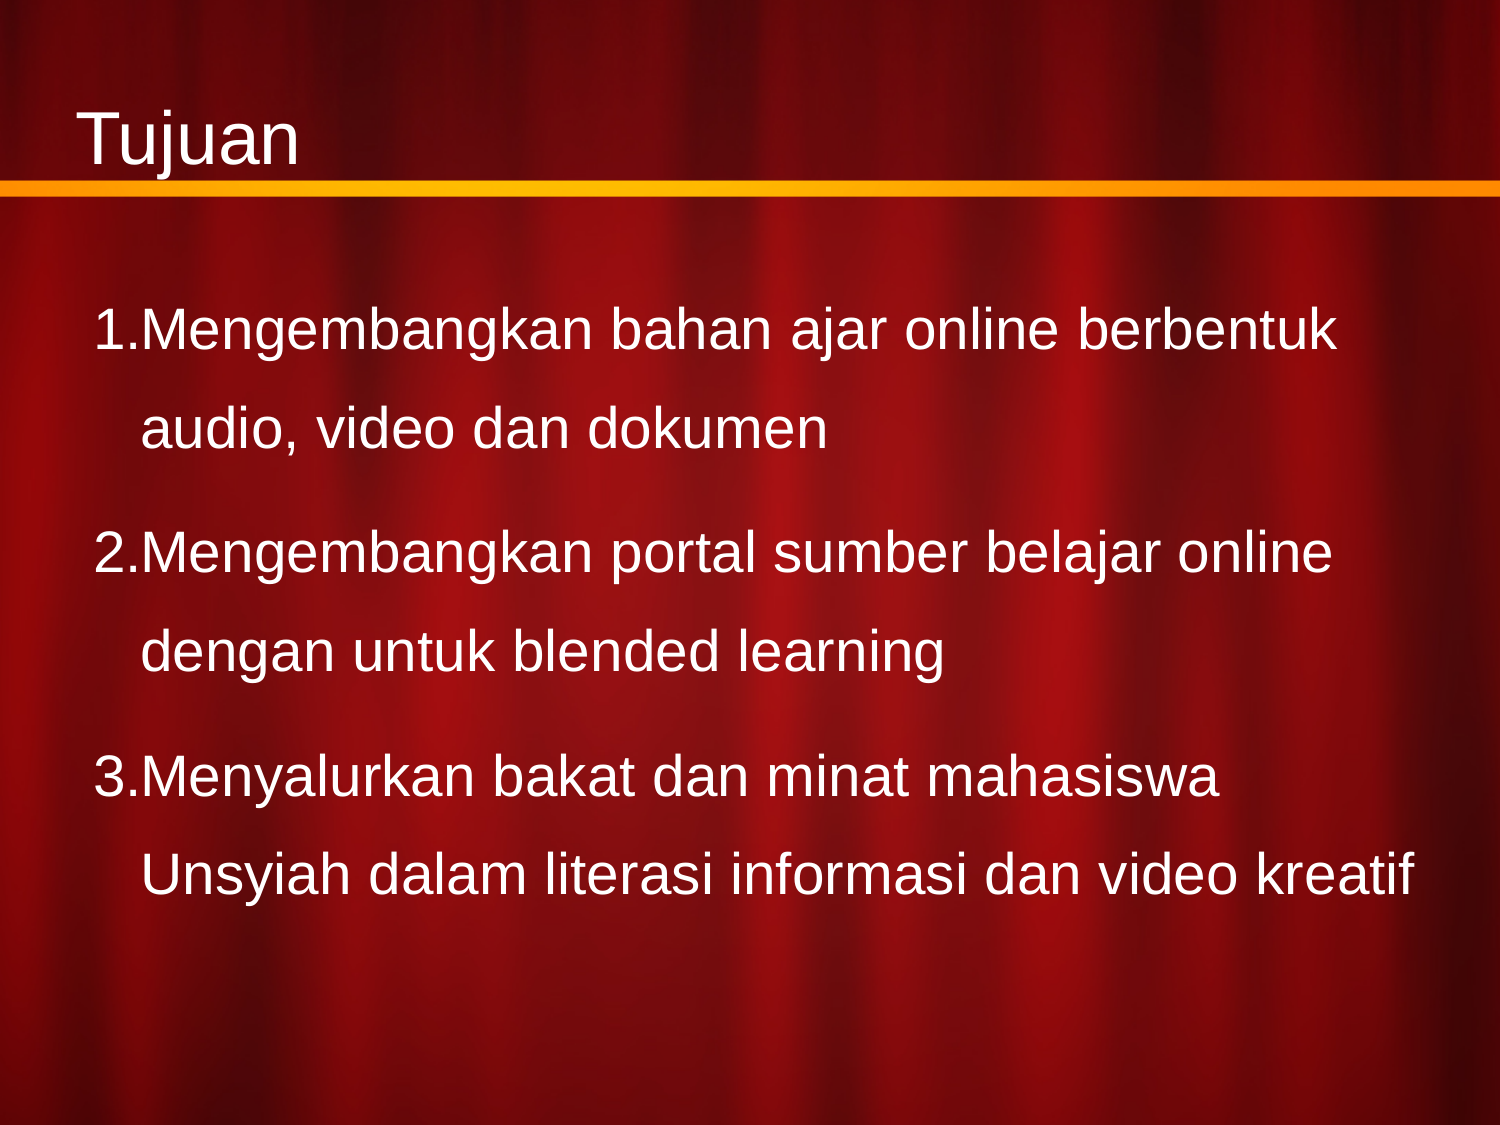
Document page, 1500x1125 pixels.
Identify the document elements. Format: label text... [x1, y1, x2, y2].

list Mengembangkan bahan ajar online berbentuk audio, video dan dokumen Mengembangkan portal sumber belajar online dengan untuk blended learning Menyalurkan bakat dan minat mahasiswa Unsyiah dalam literasi informasi dan video kreatif [75, 263, 1425, 916]
title Tujuan [74, 44, 1425, 233]
picture [0, 0, 1500, 1125]
